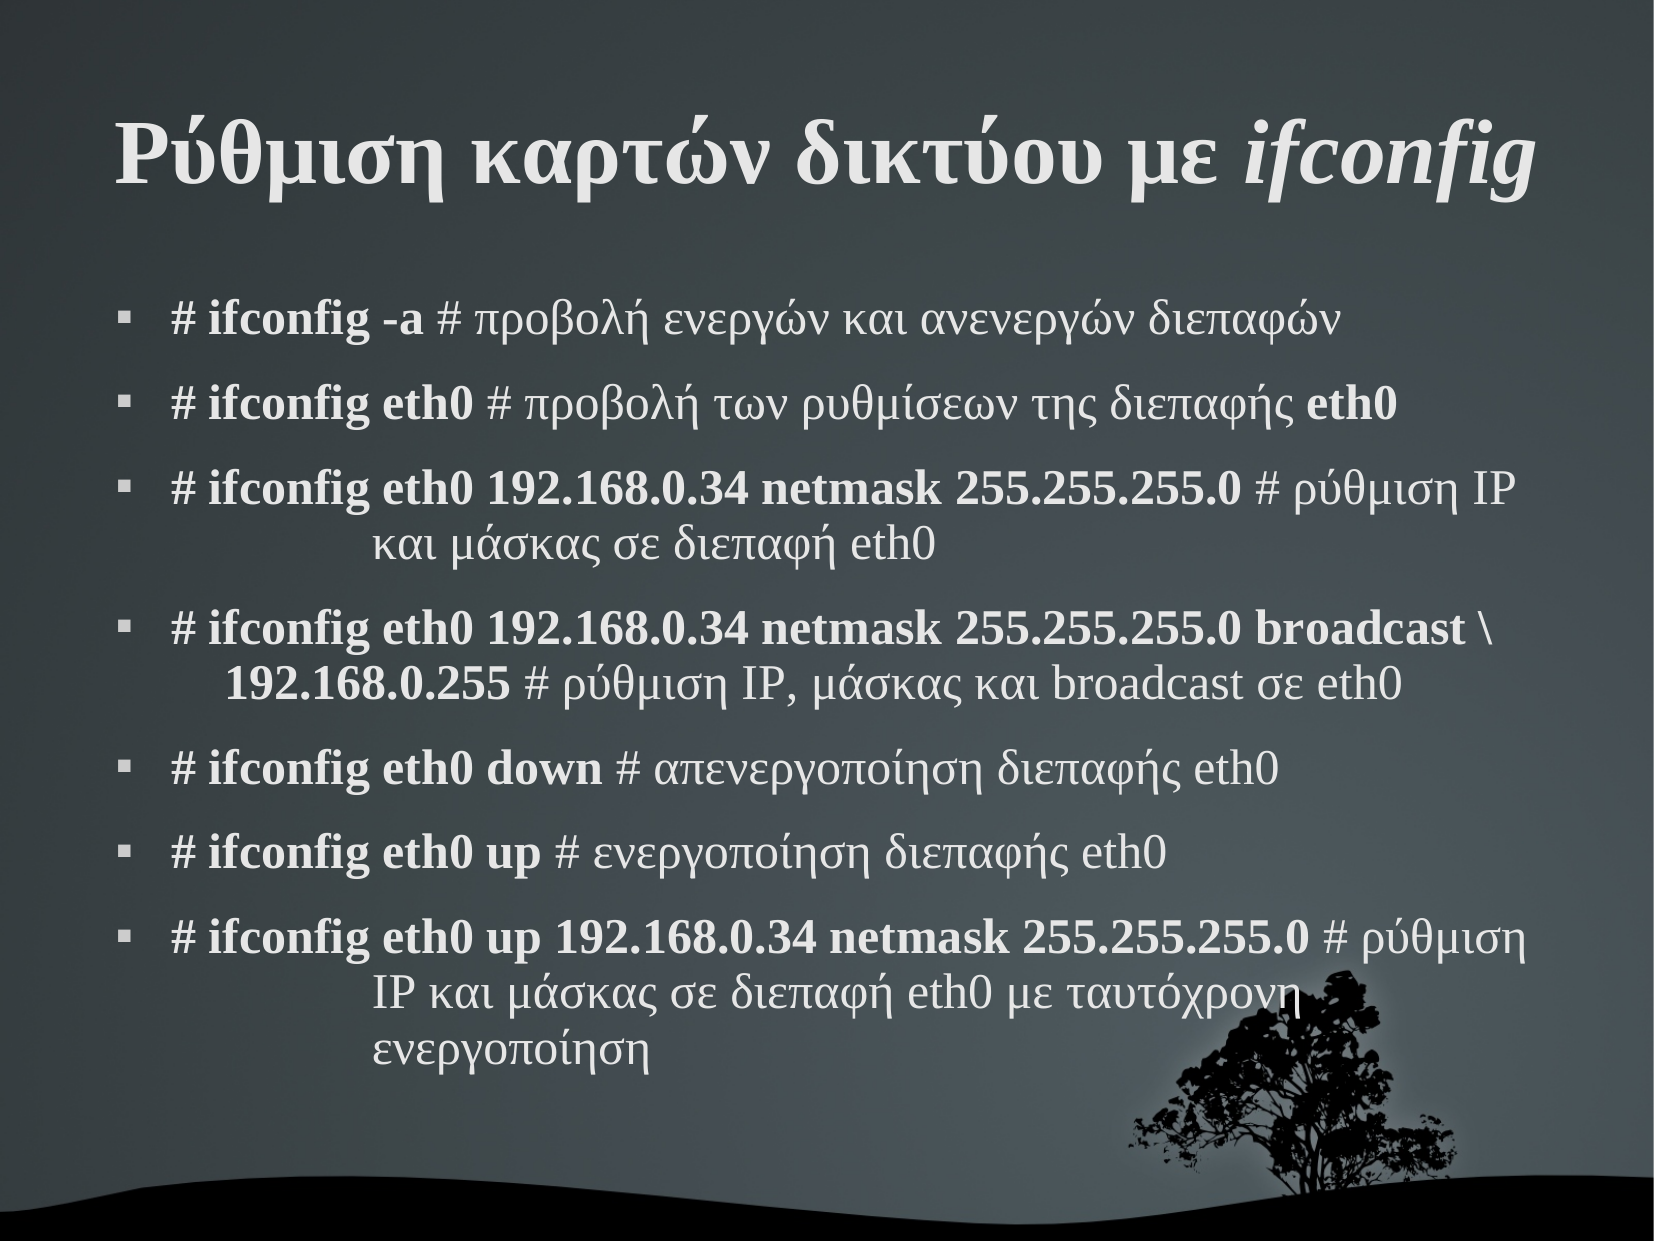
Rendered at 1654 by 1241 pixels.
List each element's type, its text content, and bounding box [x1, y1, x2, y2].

picture [0, 0, 1654, 1241]
list # ifconfig -a # προβολή ενεργών και ανενεργών διεπαφών # ifconfig eth0 # προβολή των ρυθμίσεων της διεπαφής eth0 # ifconfig eth0 192.168.0.34 netmask 255.255.255.0 # ρύθμιση IP και μάσκας σε διεπαφή eth0 # ifconfig eth0 192.168.0.34 netmask 255.255.255.0 broadcast \ 192.168.0.255 # ρύθμιση IP, μάσκας και broadcast σε eth0 # ifconfig eth0 down # απενεργοποίηση διεπαφής eth0 # ifconfig eth0 up # ενεργοποίηση διεπαφής eth0 # ifconfig eth0 up 192.168.0.34 netmask 255.255.255.0 # ρύθμιση IP και μάσκας σε διεπαφή eth0 με ταυτόχρονη ενεργοποίηση [82, 290, 1571, 1171]
title Ρύθμιση καρτών δικτύου με ifconfig [82, 49, 1571, 257]
